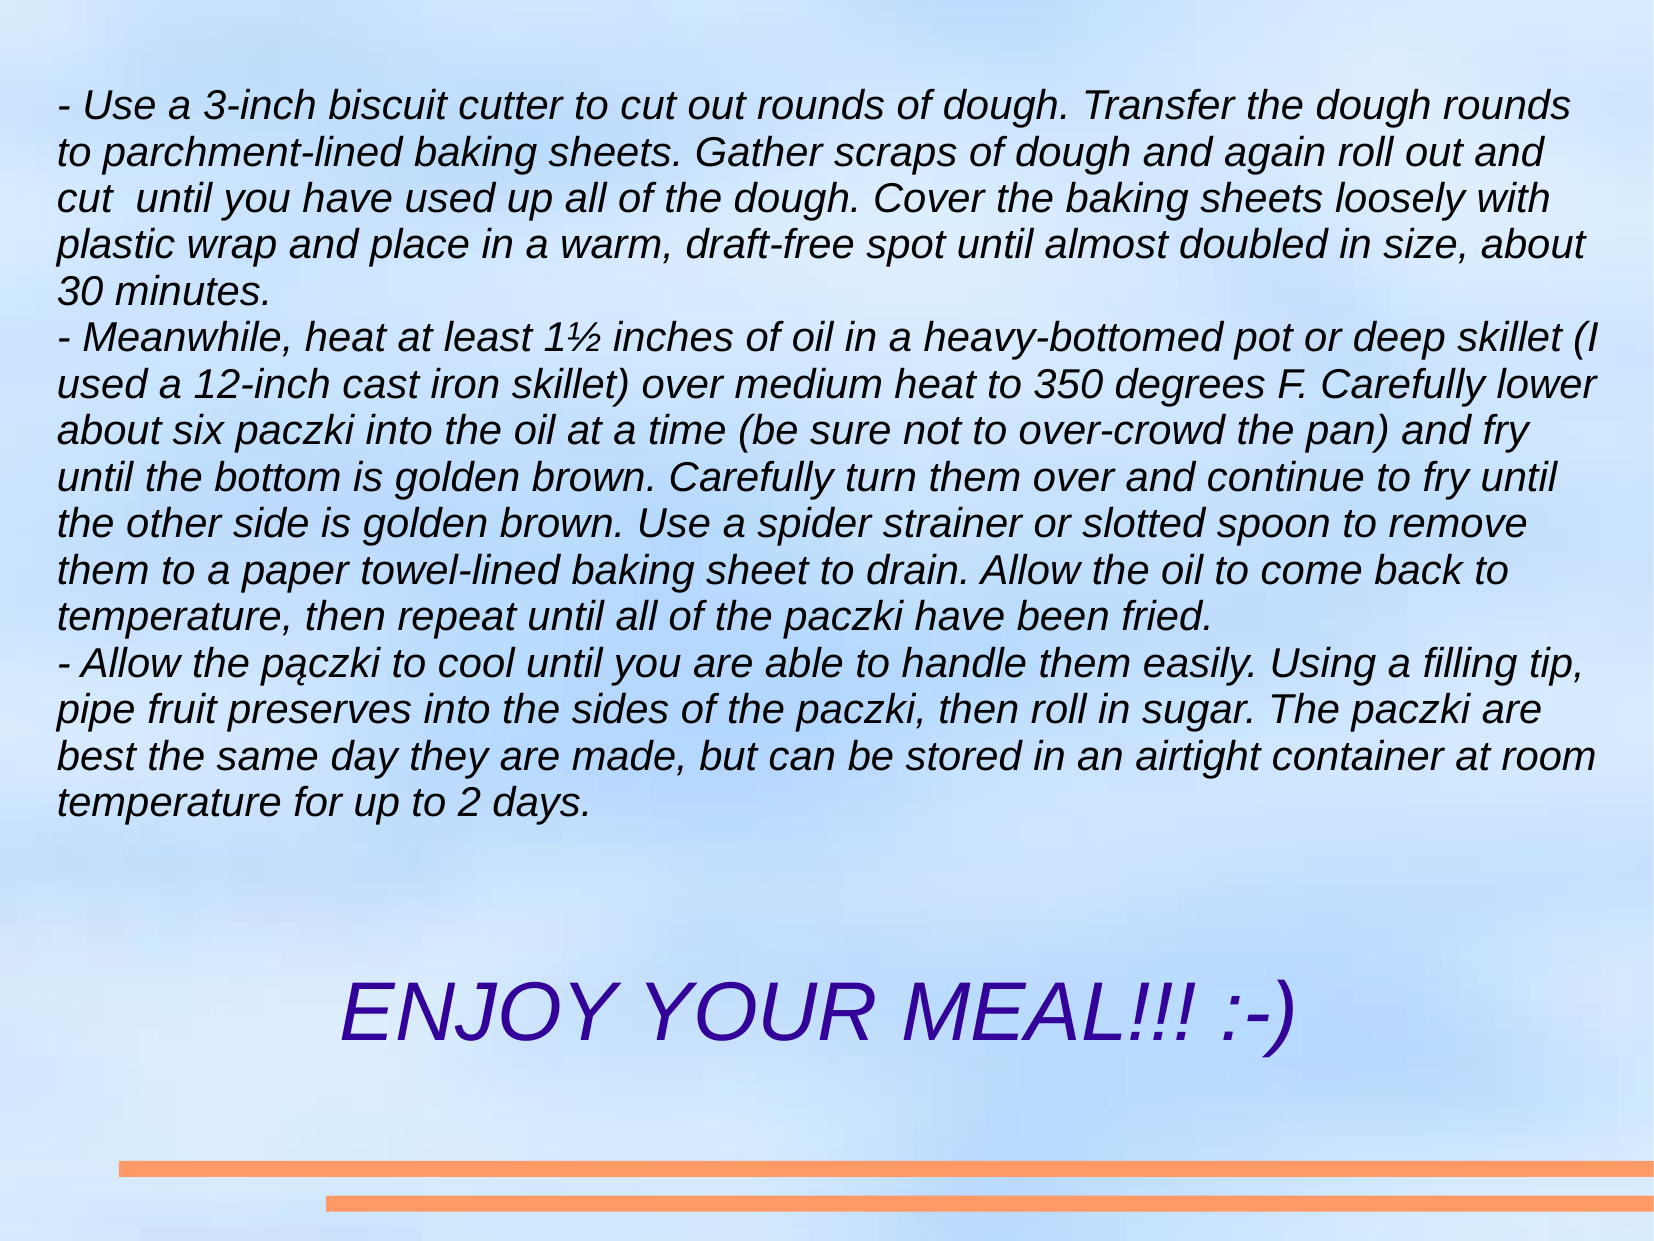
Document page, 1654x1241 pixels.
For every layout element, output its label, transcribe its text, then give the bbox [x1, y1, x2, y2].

text_box - Use a 3-inch biscuit cutter to cut out rounds of dough. Transfer the dough rounds to parchment-lined baking sheets. Gather scraps of dough and again roll out and cut until you have used up all of the dough. Cover the baking sheets loosely with plastic wrap and place in a warm, draft-free spot until almost doubled in size, about 30 minutes. - Meanwhile, heat at least 1½ inches of oil in a heavy-bottomed pot or deep skillet (I used a 12-inch cast iron skillet) over medium heat to 350 degrees F. Carefully lower about six paczki into the oil at a time (be sure not to over-crowd the pan) and fry until the bottom is golden brown. Carefully turn them over and continue to fry until the other side is golden brown. Use a spider strainer or slotted spoon to remove them to a paper towel-lined baking sheet to drain. Allow the oil to come back to temperature, then repeat until all of the paczki have been fried. - Allow the pączki to cool until you are able to handle them easily. Using a filling tip, pipe fruit preserves into the sides of the paczki, then roll in sugar. The paczki are best the same day they are made, but can be stored in an airtight container at room temperature for up to 2 days. ENJOY YOUR MEAL!!! :-) [42, 74, 1621, 1066]
picture [0, 0, 1654, 1241]
